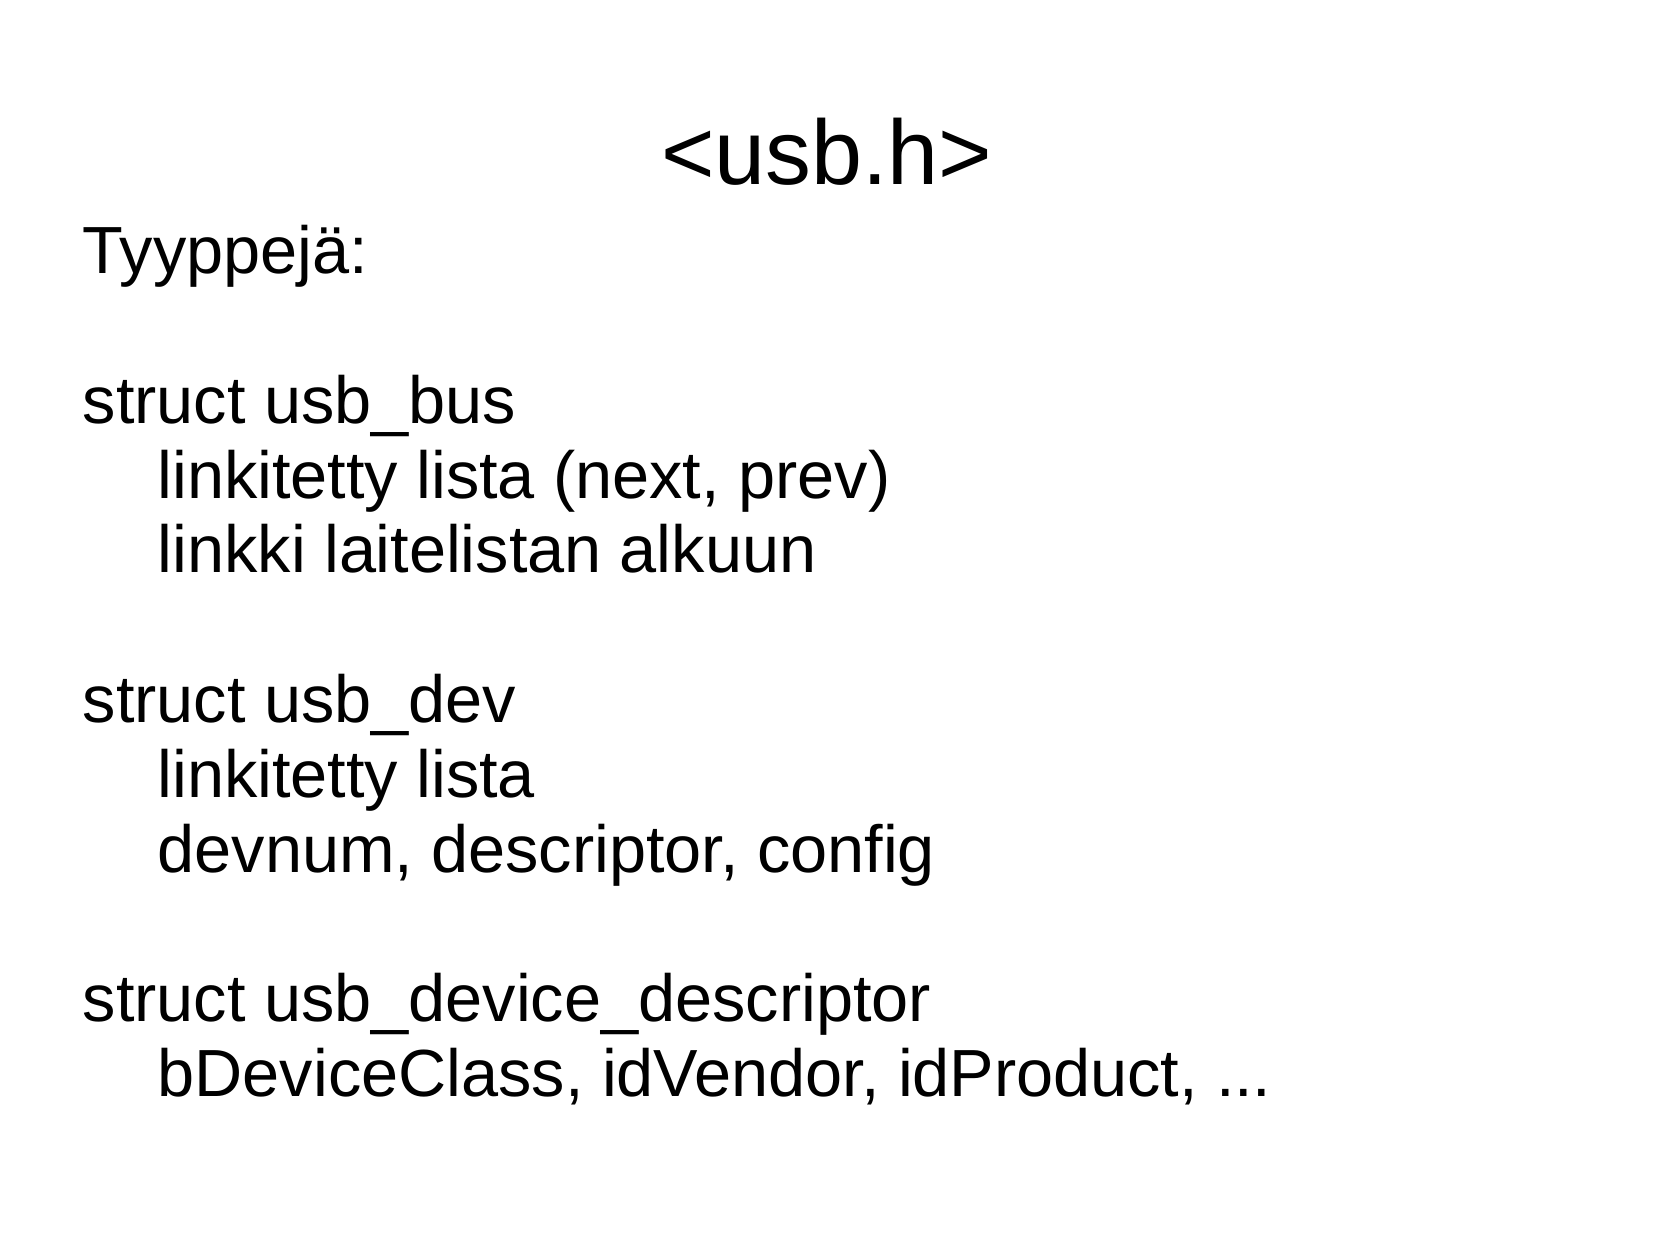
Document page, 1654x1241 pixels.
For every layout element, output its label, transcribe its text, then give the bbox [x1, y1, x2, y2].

subtitle Tyyppejä: struct usb_bus linkitetty lista (next, prev) linkki laitelistan alkuun struct usb_dev linkitetty lista devnum, descriptor, config struct usb_device_descriptor bDeviceClass, idVendor, idProduct, ... [82, 213, 1571, 1186]
title <usb.h> [82, 56, 1571, 213]
